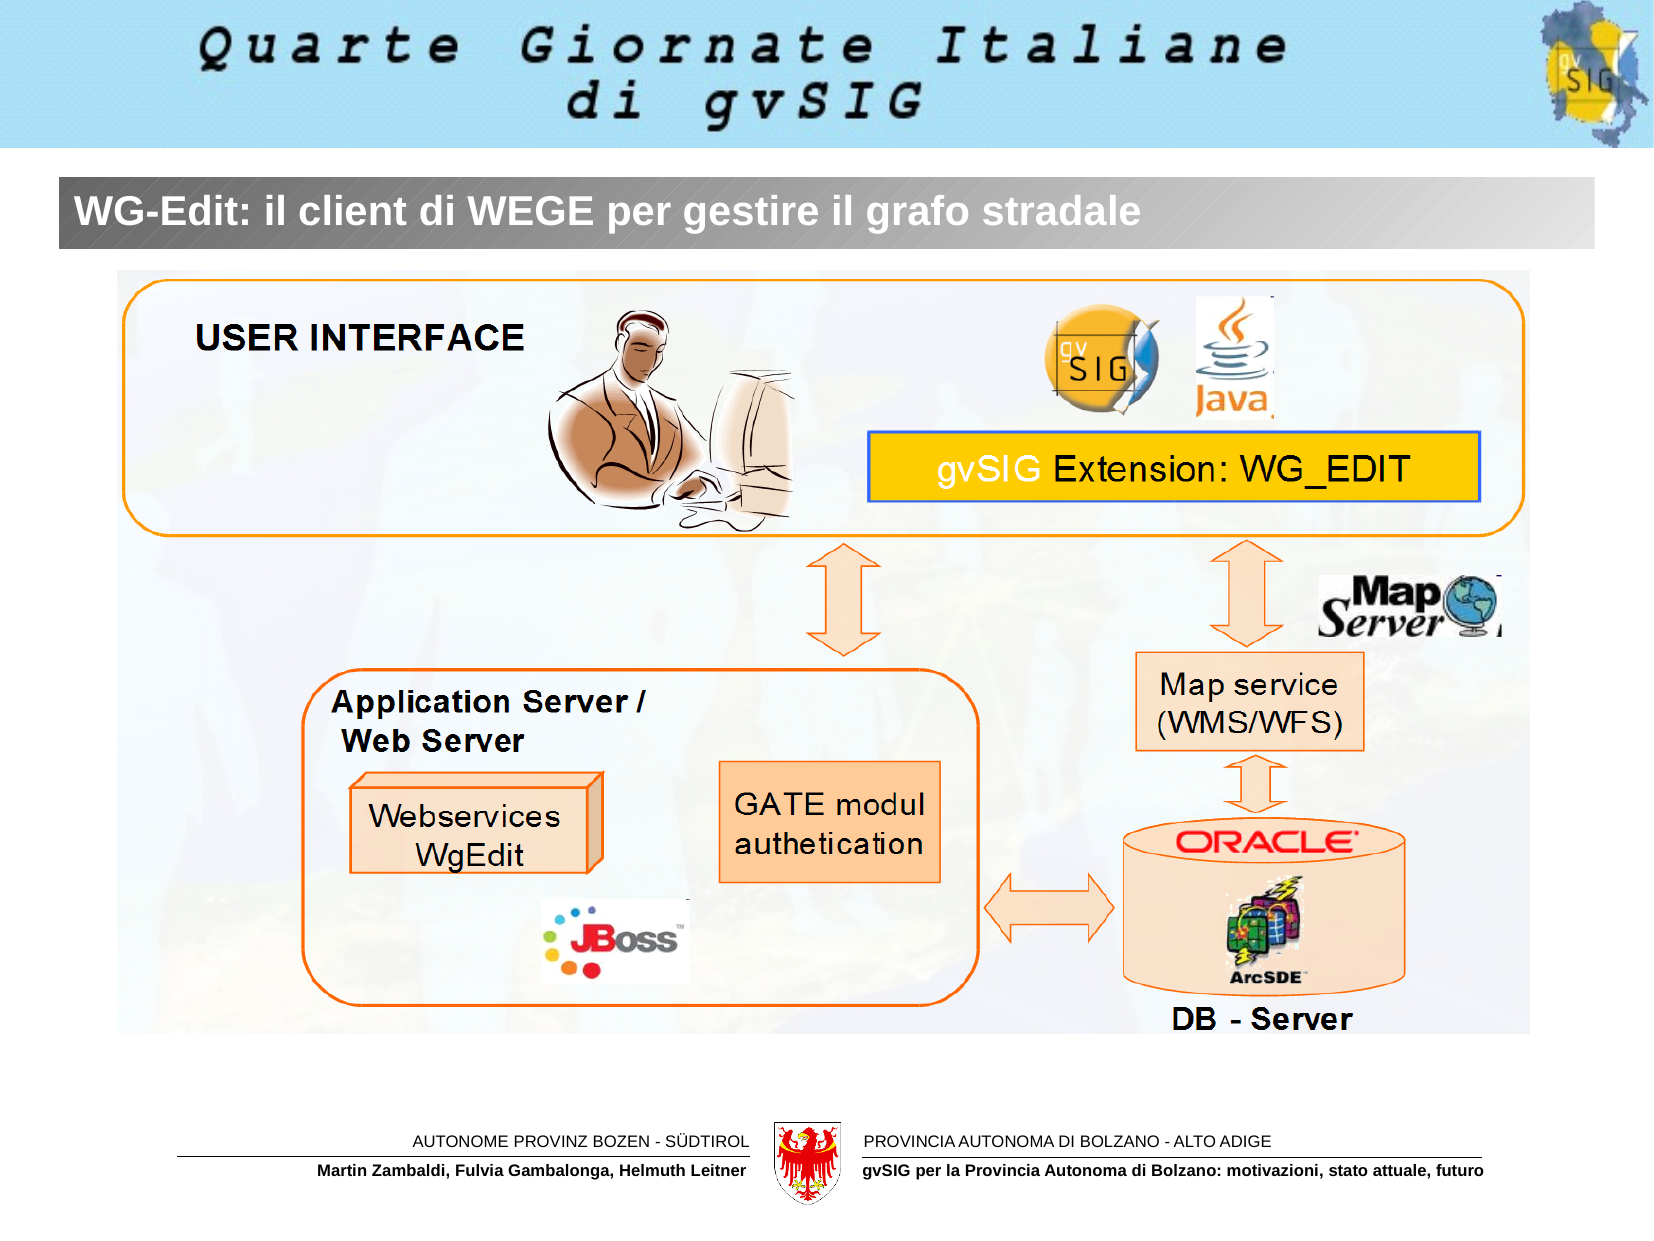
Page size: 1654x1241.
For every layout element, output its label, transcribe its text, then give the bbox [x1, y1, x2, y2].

text_box WG-Edit: il client di WEGE per gestire il grafo stradale [59, 183, 1447, 246]
text_box [59, 177, 1595, 249]
picture [117, 270, 1530, 1034]
picture [774, 1122, 841, 1205]
